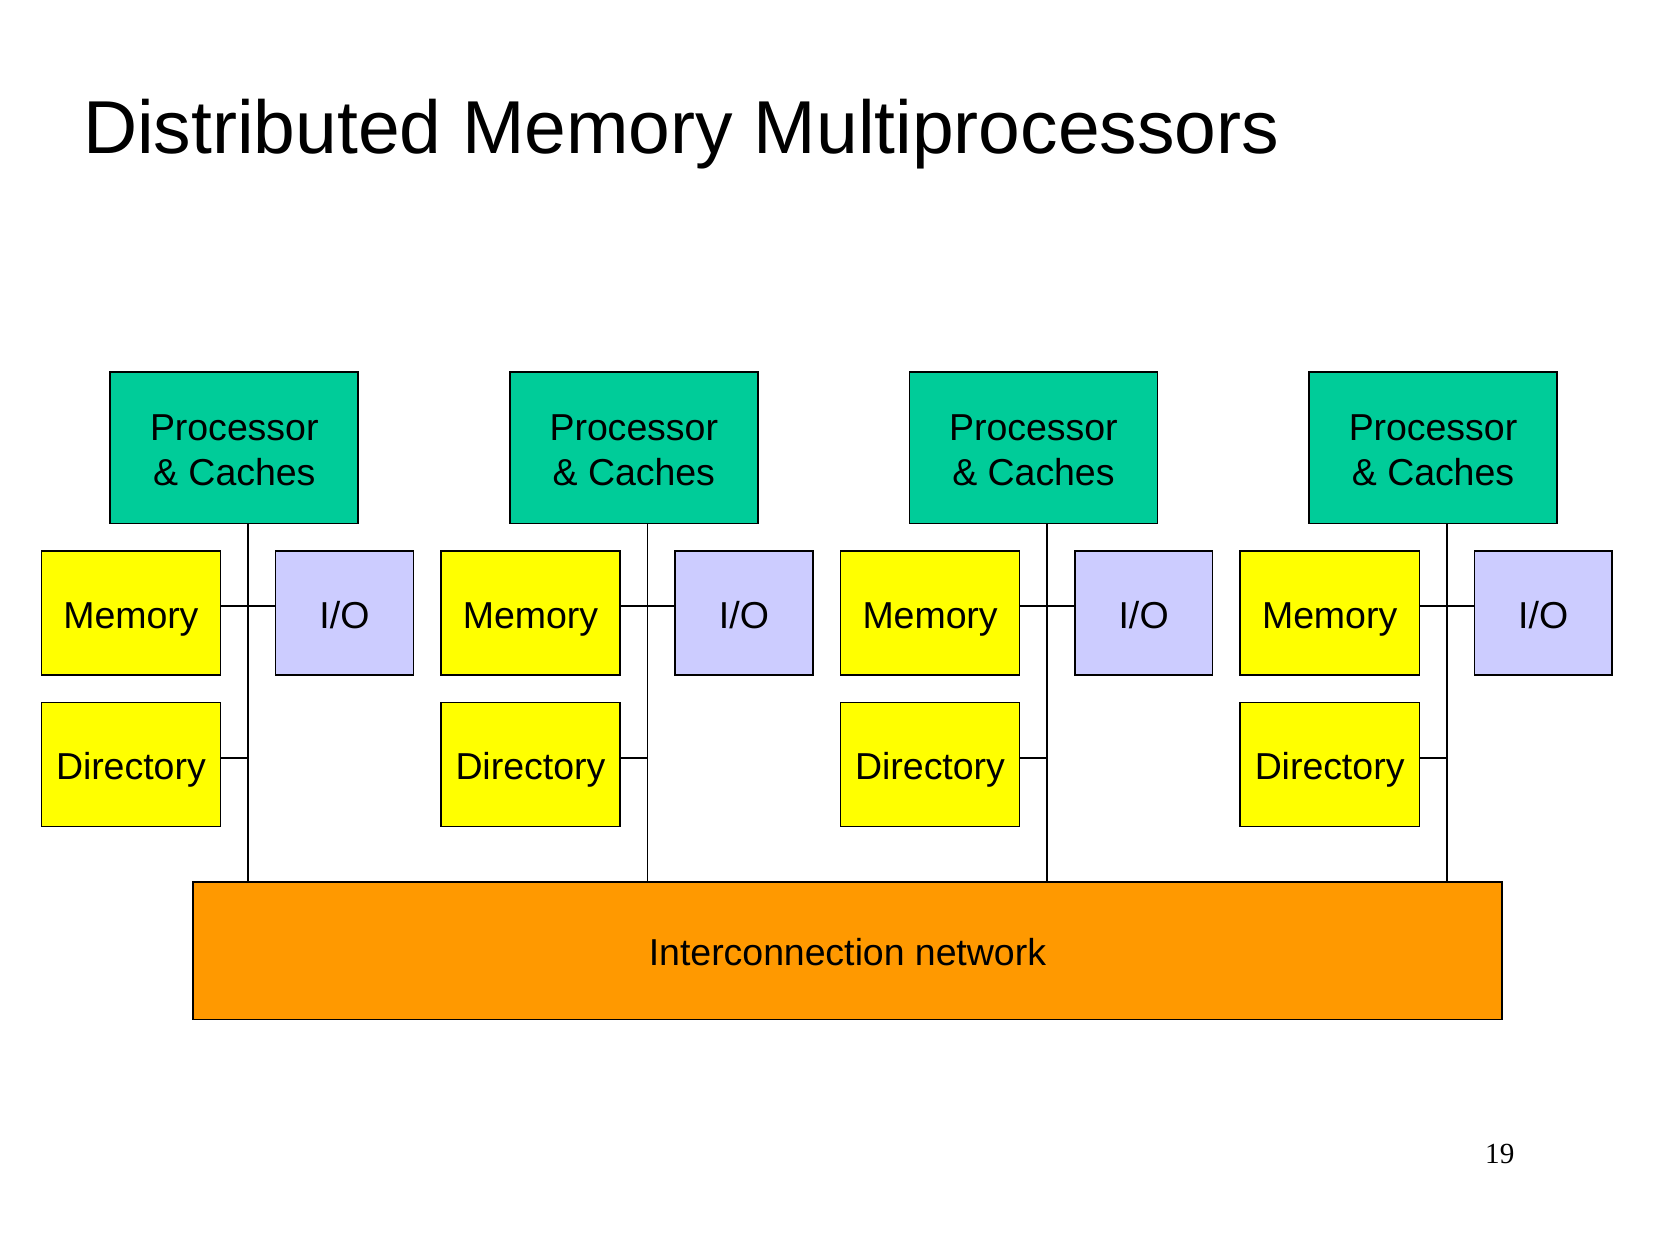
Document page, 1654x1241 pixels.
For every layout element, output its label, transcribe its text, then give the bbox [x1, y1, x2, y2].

text_box Memory [440, 551, 621, 676]
text_box Directory [840, 702, 1020, 827]
text_box Directory [440, 702, 621, 827]
text_box Processor & Caches [1308, 371, 1557, 524]
text_box Directory [41, 702, 221, 827]
text_box Processor & Caches [110, 371, 359, 524]
text_box Processor & Caches [509, 371, 758, 524]
text_box I/O [1474, 551, 1613, 676]
text_box I/O [275, 551, 414, 676]
text_box Interconnection network [192, 881, 1502, 1020]
text_box I/O [675, 551, 813, 676]
text_box Memory [1240, 551, 1420, 676]
text_box Directory [1240, 702, 1420, 827]
text_box Memory [41, 551, 221, 676]
text_box Memory [840, 551, 1020, 676]
text_box Processor & Caches [909, 371, 1158, 524]
text_box I/O [1074, 551, 1213, 676]
text_box <number> [1184, 1129, 1530, 1213]
text_box Distributed Memory Multiprocessors [68, 71, 1295, 177]
